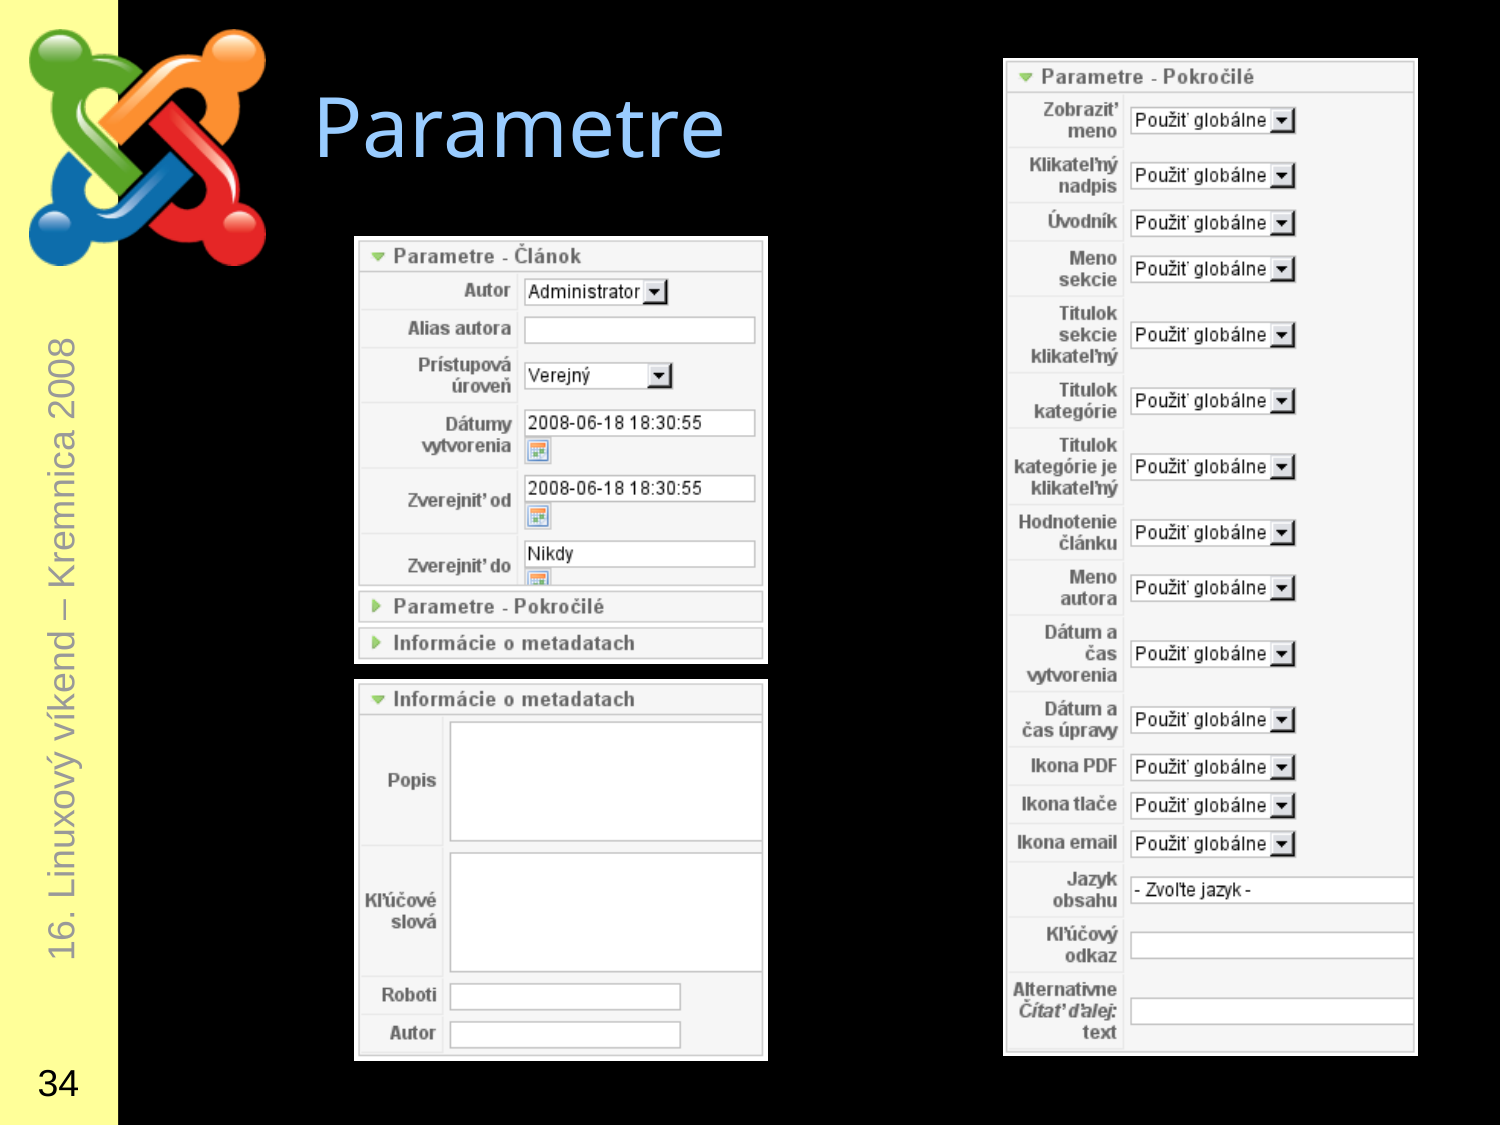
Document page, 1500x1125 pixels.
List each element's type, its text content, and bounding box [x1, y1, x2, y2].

picture [1003, 58, 1418, 1056]
picture [354, 236, 768, 664]
picture [354, 679, 768, 1061]
title Parametre [312, 24, 1450, 226]
picture [29, 29, 266, 266]
